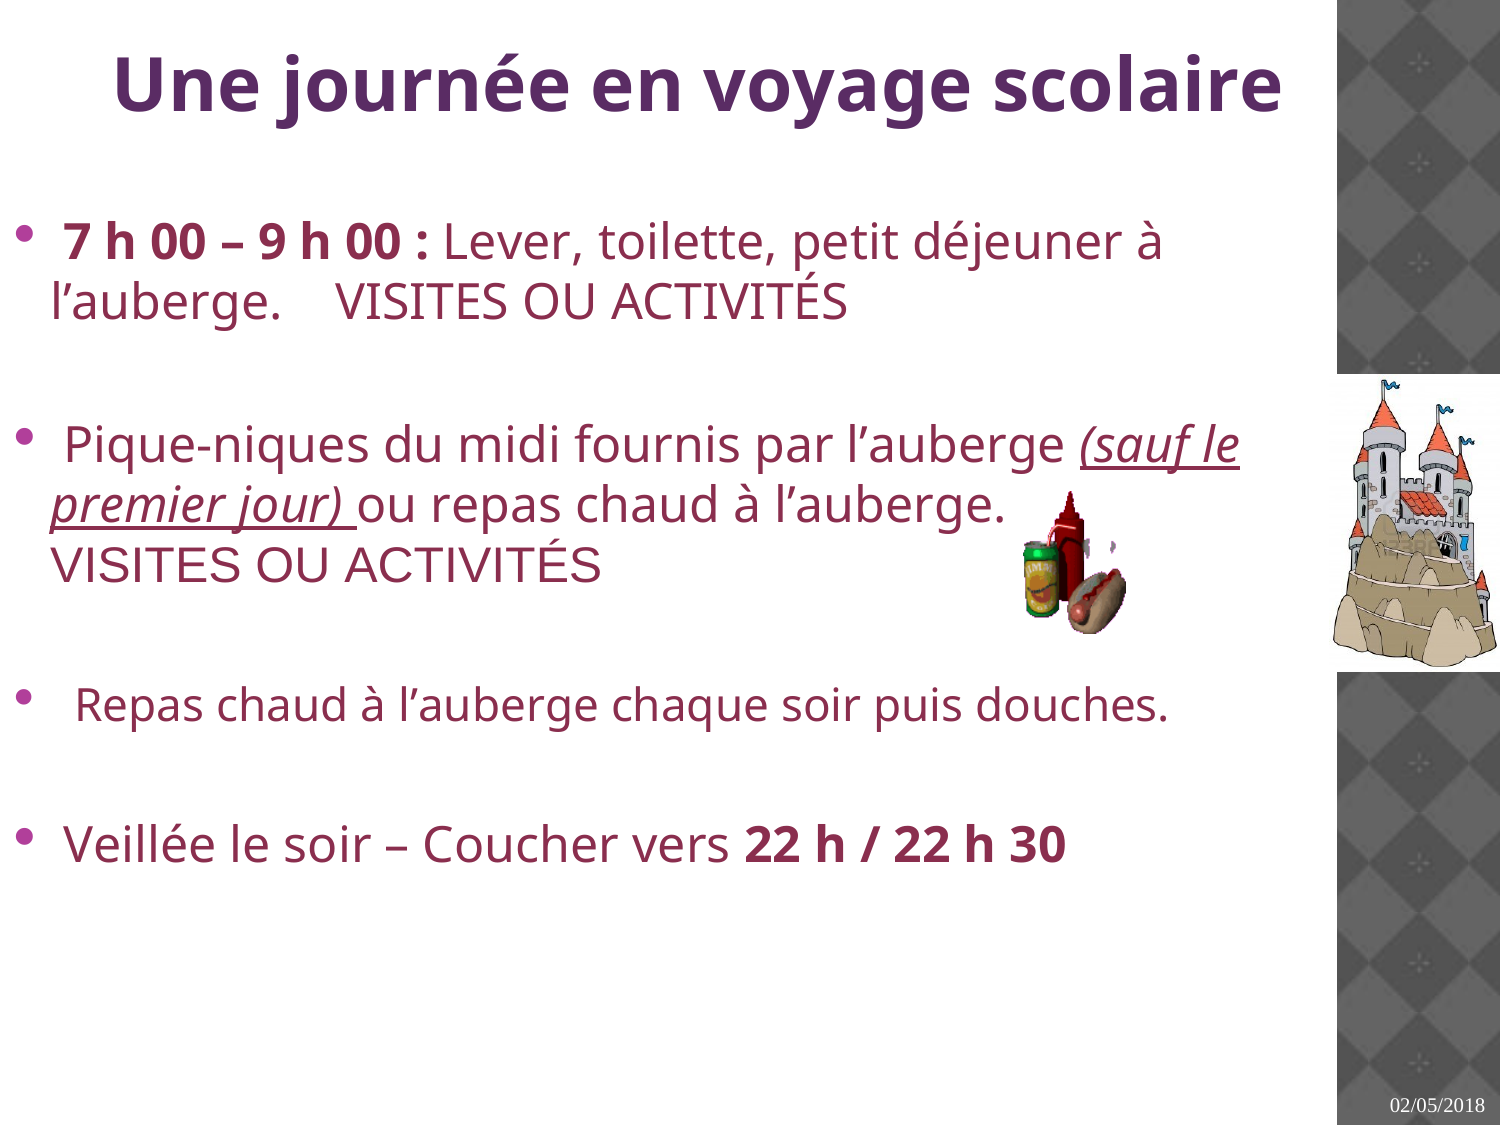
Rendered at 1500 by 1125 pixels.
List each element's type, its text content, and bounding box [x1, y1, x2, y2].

picture [1023, 491, 1126, 634]
picture [1329, 0, 1500, 1125]
text_box Une journée en voyage scolaire 7 h 00 – 9 h 00 : Lever, toilette, petit déjeuner à l’auberge. VISITES OU ACTIVITÉS Pique-niques du midi fournis par l’auberge (sauf le premier jour) ou repas chaud à l’auberge. VISITES OU ACTIVITÉS Repas chaud à l’auberge chaque soir puis douches. Veillée le soir – Coucher vers 22 h / 22 h 30 [0, 29, 1395, 985]
